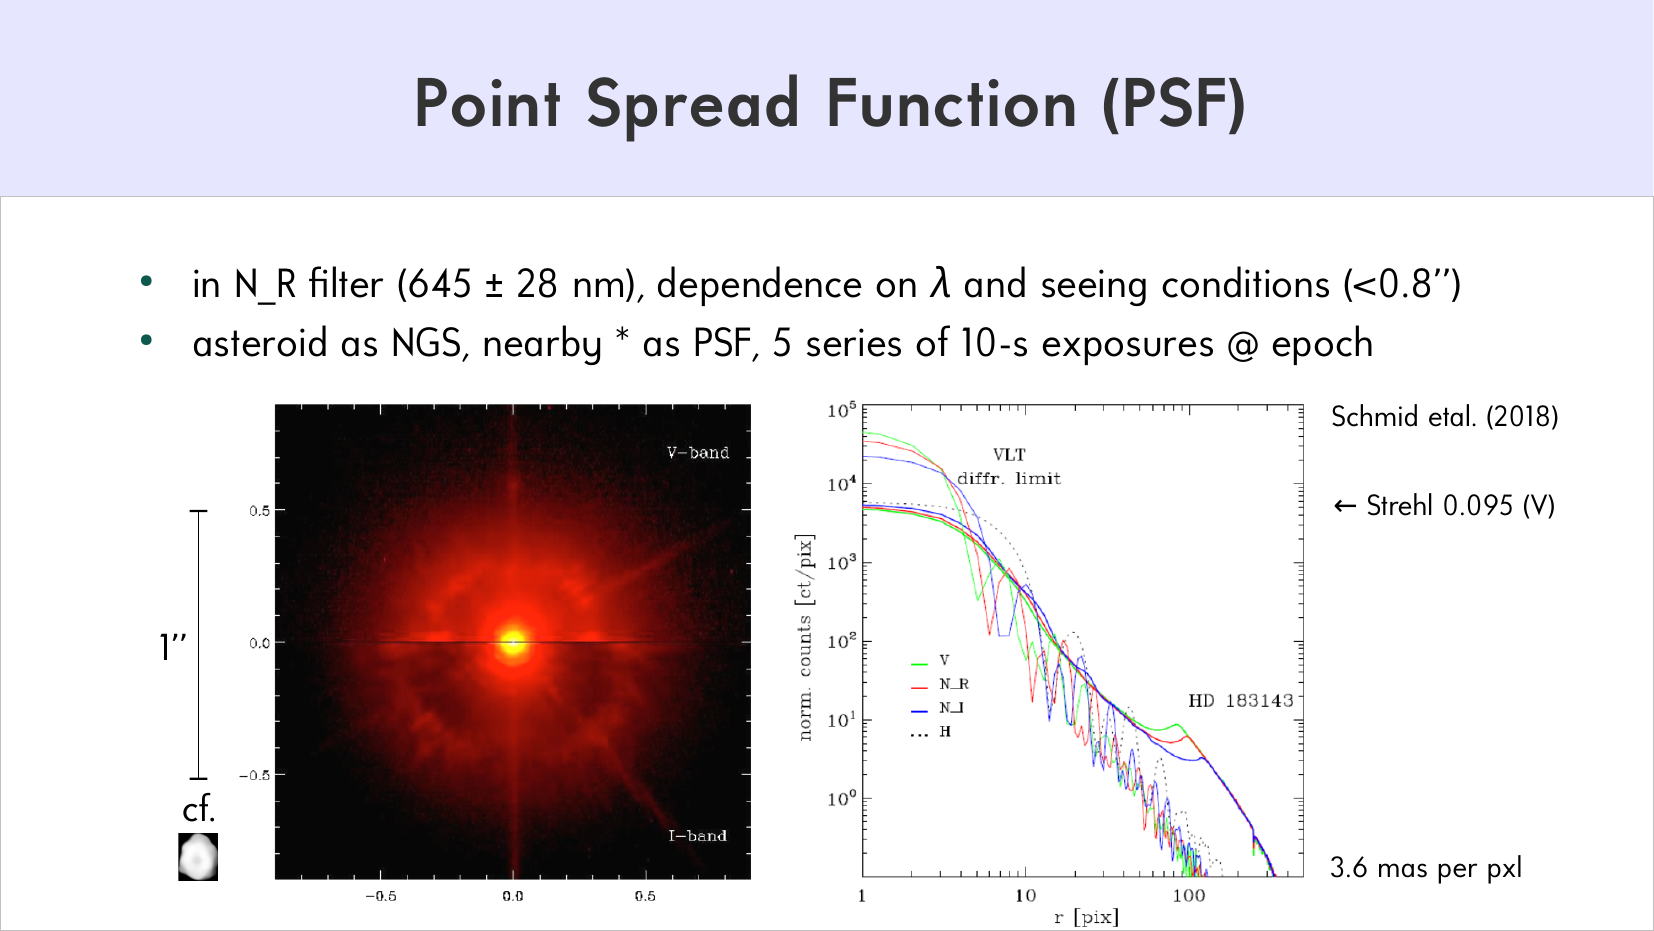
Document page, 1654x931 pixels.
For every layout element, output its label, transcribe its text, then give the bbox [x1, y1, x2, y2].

text_box ← Strehl 0.095 (V) [1318, 480, 1571, 530]
title Point Spread Function (PSF) [124, 23, 1537, 179]
text_box 3.6 mas per pxl [1314, 842, 1538, 892]
picture [794, 400, 1304, 927]
text_box Schmid etal. (2018) [1316, 391, 1574, 441]
picture [239, 404, 751, 902]
list in N_R filter (645 ± 28 nm), dependence on λ and seeing conditions (<0.8’’) asteroid as NGS, nearby * as PSF, 5 series of 10-s exposures @ epoch [121, 258, 1534, 798]
picture [178, 838, 218, 881]
text_box cf. [167, 778, 232, 838]
text_box 1’’ [144, 617, 203, 677]
